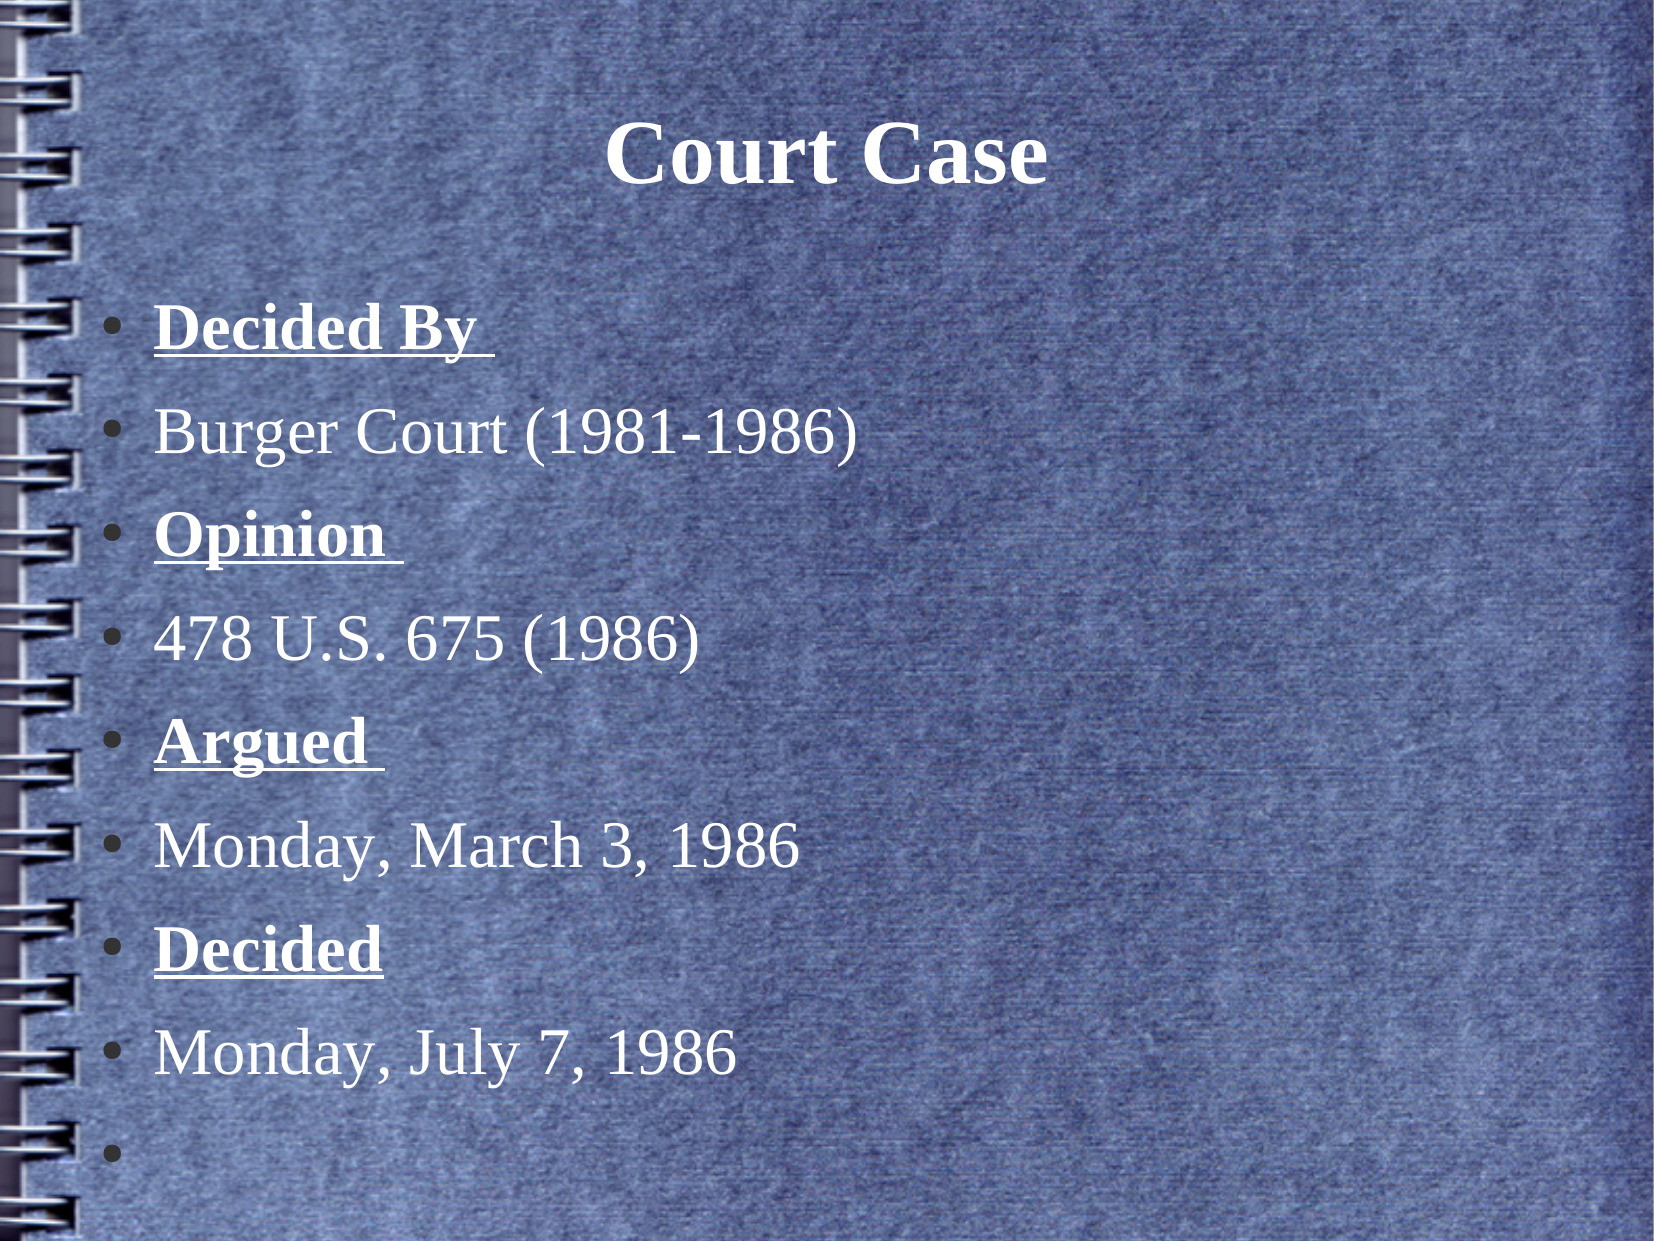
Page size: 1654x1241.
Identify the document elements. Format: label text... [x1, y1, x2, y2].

picture [0, 0, 1654, 1241]
title Court Case [82, 49, 1571, 257]
list Decided By Burger Court (1981-1986) Opinion 478 U.S. 675 (1986) Argued Monday, March 3, 1986 Decided Monday, July 7, 1986 [82, 290, 1571, 1193]
